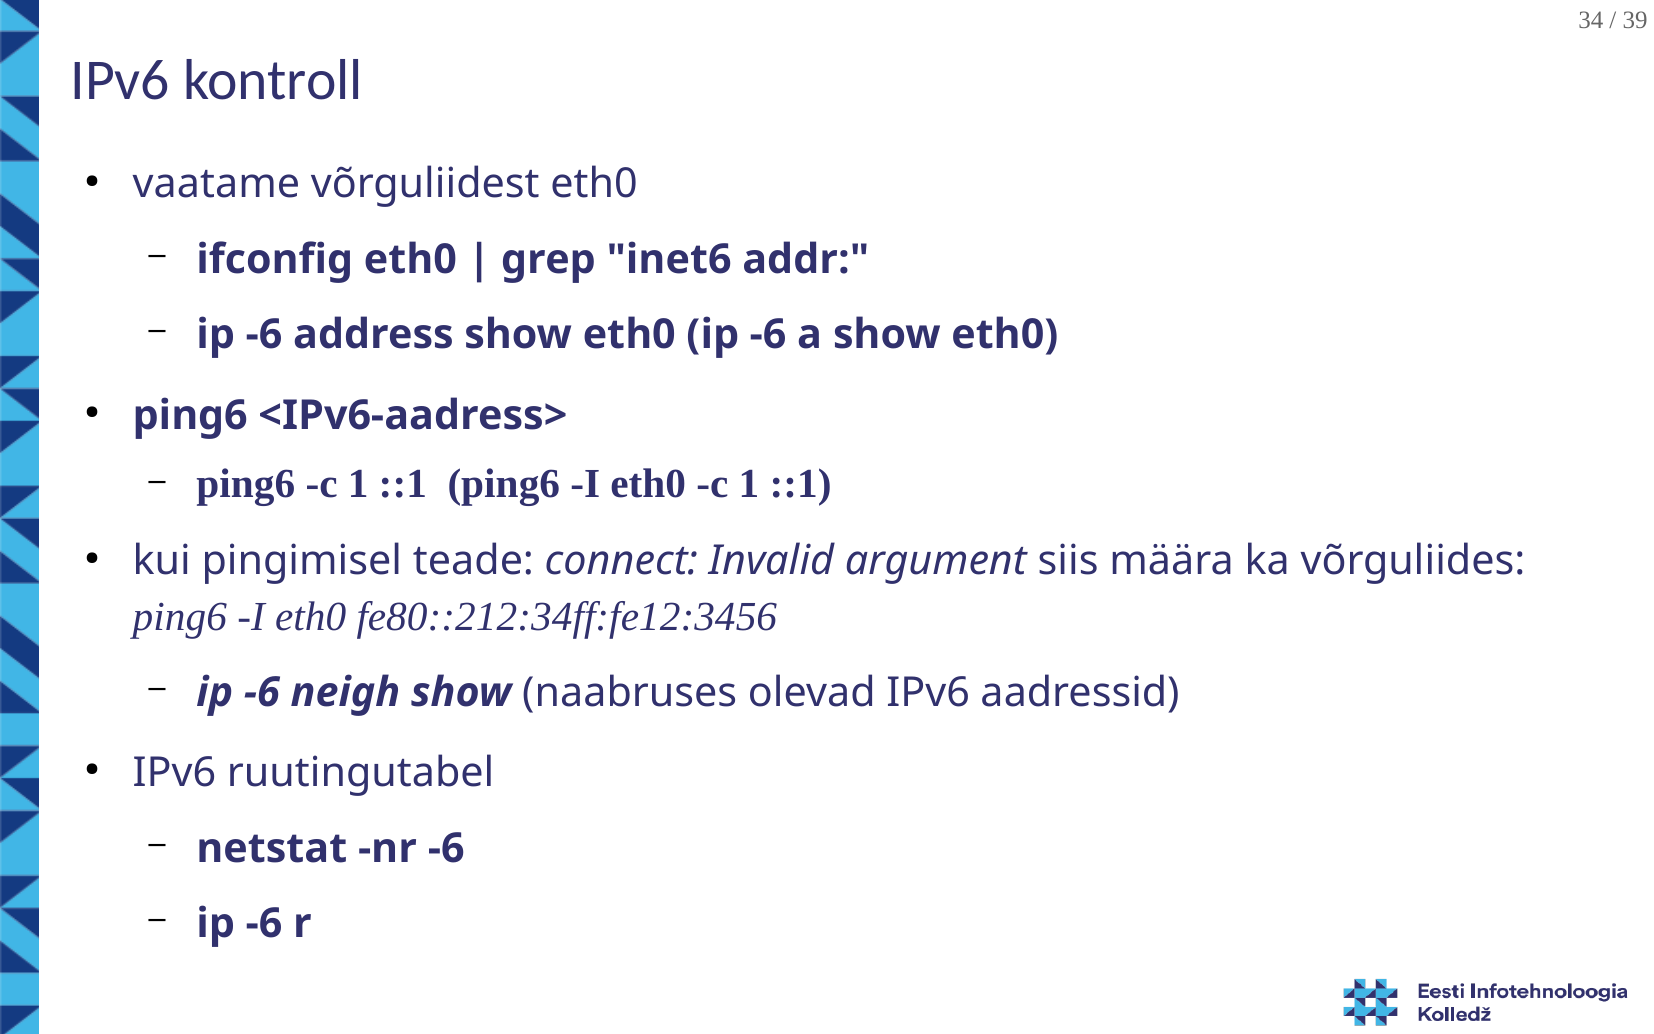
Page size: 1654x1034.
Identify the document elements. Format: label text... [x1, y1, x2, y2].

title IPv6 kontroll [70, 41, 1630, 130]
list vaatame võrguliidest eth0 ifconfig eth0 | grep "inet6 addr:" ip -6 address show eth0 (ip -6 a show eth0) ping6 <IPv6-aadress> ping6 -c 1 ::1 (ping6 -I eth0 -c 1 ::1) kui pingimisel teade: connect: Invalid argument siis määra ka võrguliides: ping6 -I eth0 fe80::212:34ff:fe12:3456 ip -6 neigh show (naabruses olevad IPv6 aadressid) IPv6 ruutingutabel netstat -nr -6 ip -6 r [68, 153, 1630, 957]
